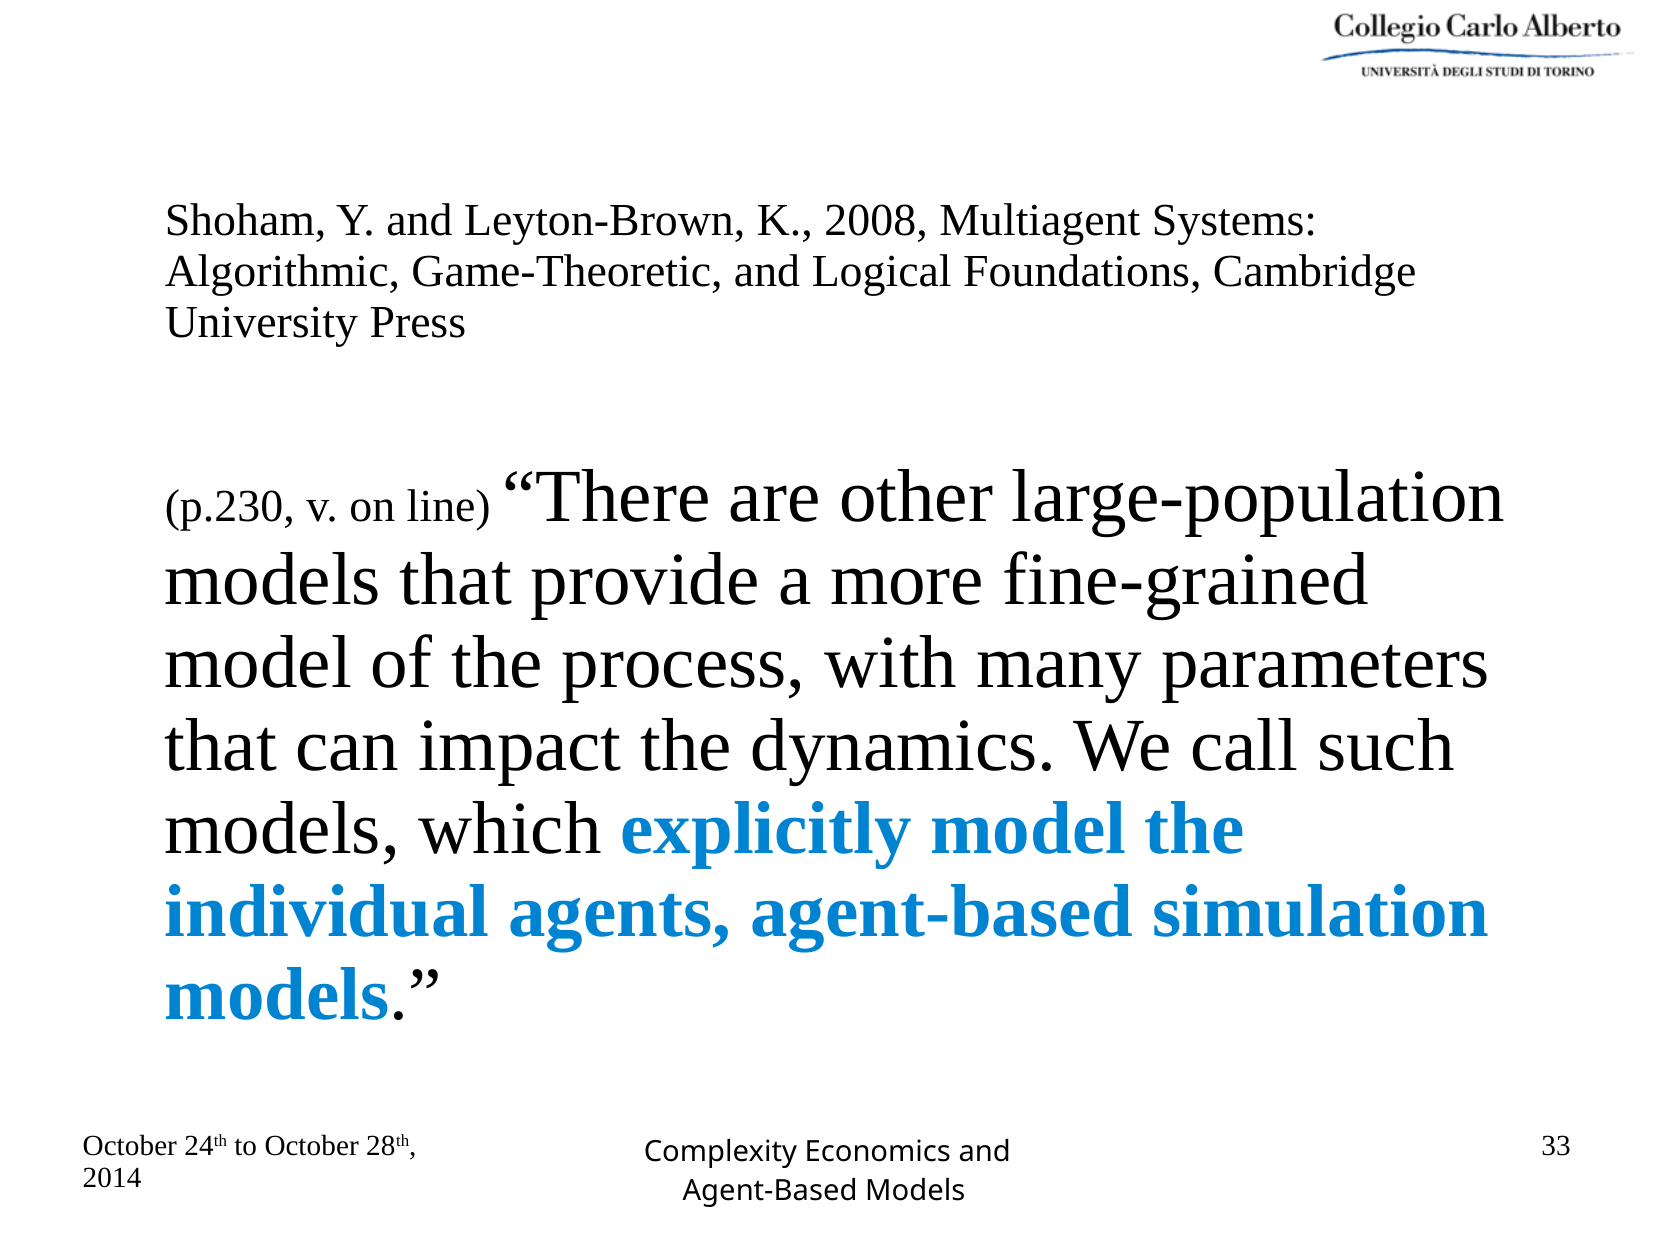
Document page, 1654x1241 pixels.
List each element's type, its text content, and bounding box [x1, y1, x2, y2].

picture [1312, 0, 1645, 92]
text_box (p.230, v. on line) “There are other large-population models that provide a more fine-grained model of the process, with many parameters that can impact the dynamics. We call such models, which explicitly model the individual agents, agent-based simulation models.” [150, 447, 1538, 1043]
text_box Shoham, Y. and Leyton-Brown, K., 2008, Multiagent Systems: Algorithmic, Game-Theoretic, and Logical Foundations, Cambridge University Press [150, 187, 1463, 355]
